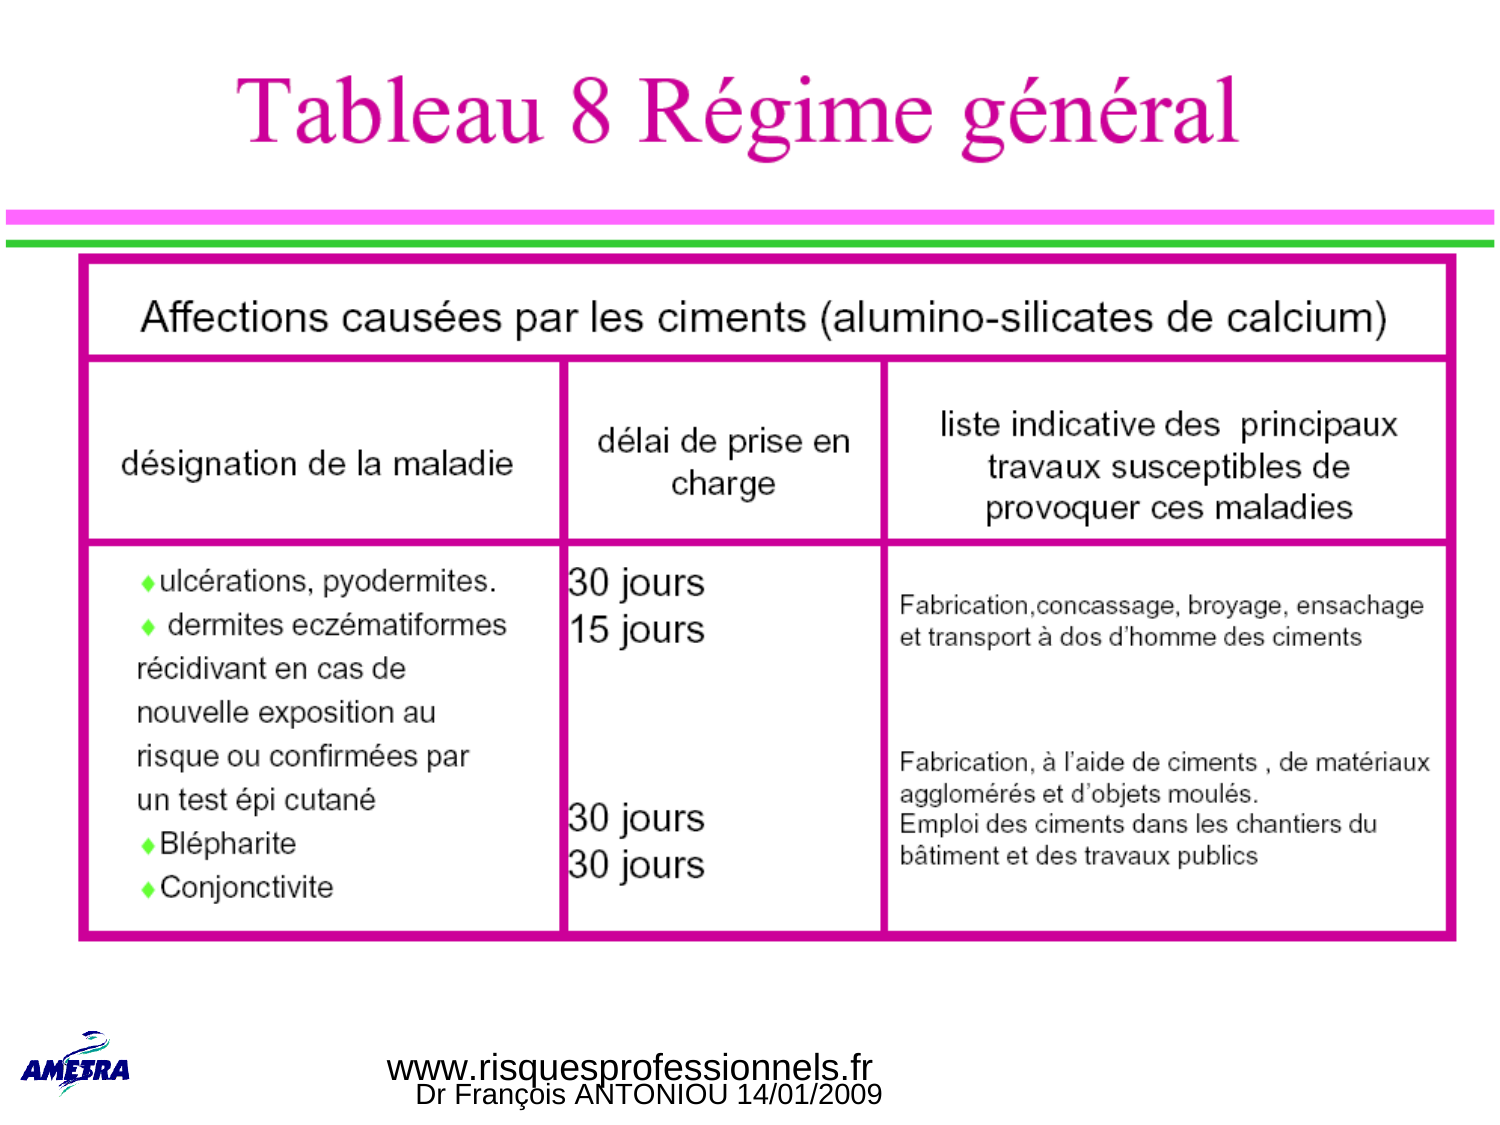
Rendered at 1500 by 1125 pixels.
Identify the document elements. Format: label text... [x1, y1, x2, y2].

text_box www.risquesprofessionnels.fr [372, 1034, 1058, 1096]
picture [5, 54, 1495, 968]
picture [0, 1007, 154, 1125]
